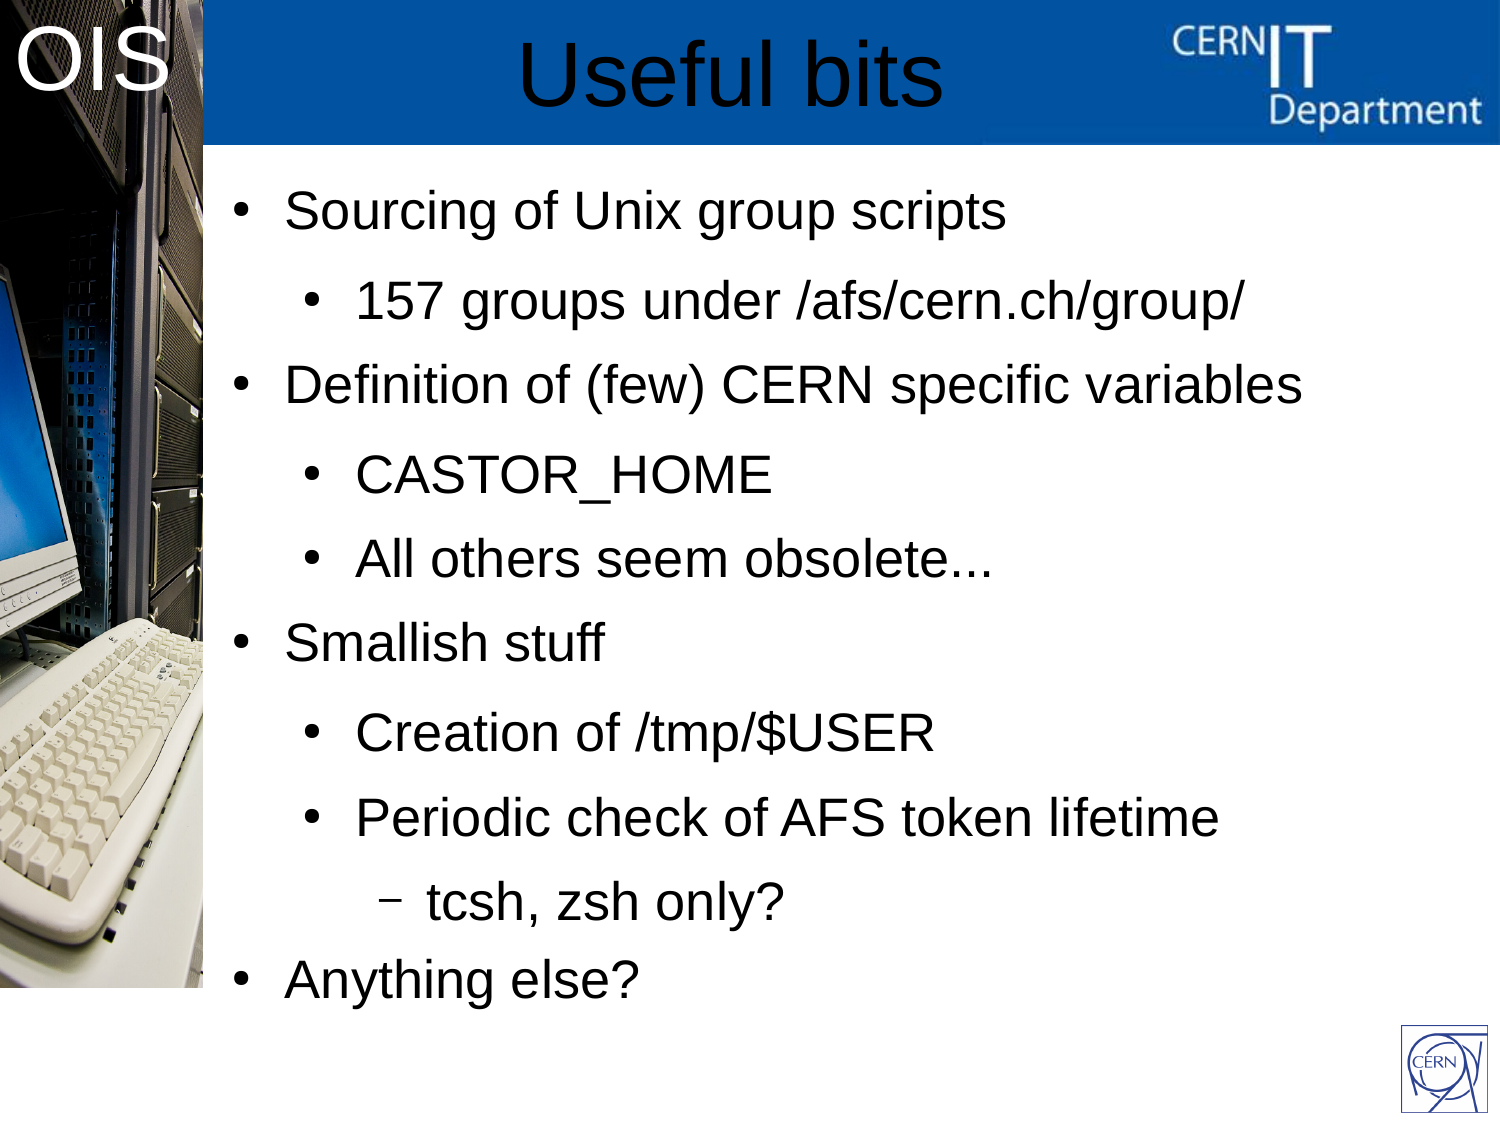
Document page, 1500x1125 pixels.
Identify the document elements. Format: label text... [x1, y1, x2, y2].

title Useful bits [225, 0, 1238, 151]
picture [1401, 1025, 1488, 1113]
picture [0, 0, 225, 988]
picture [1238, 0, 1500, 145]
list Sourcing of Unix group scripts 157 groups under /afs/cern.ch/group/ Definition of (few) CERN specific variables CASTOR_HOME All others seem obsolete... Smallish stuff Creation of /tmp/$USER Periodic check of AFS token lifetime tcsh, zsh only? Anything else? [213, 180, 1500, 1011]
